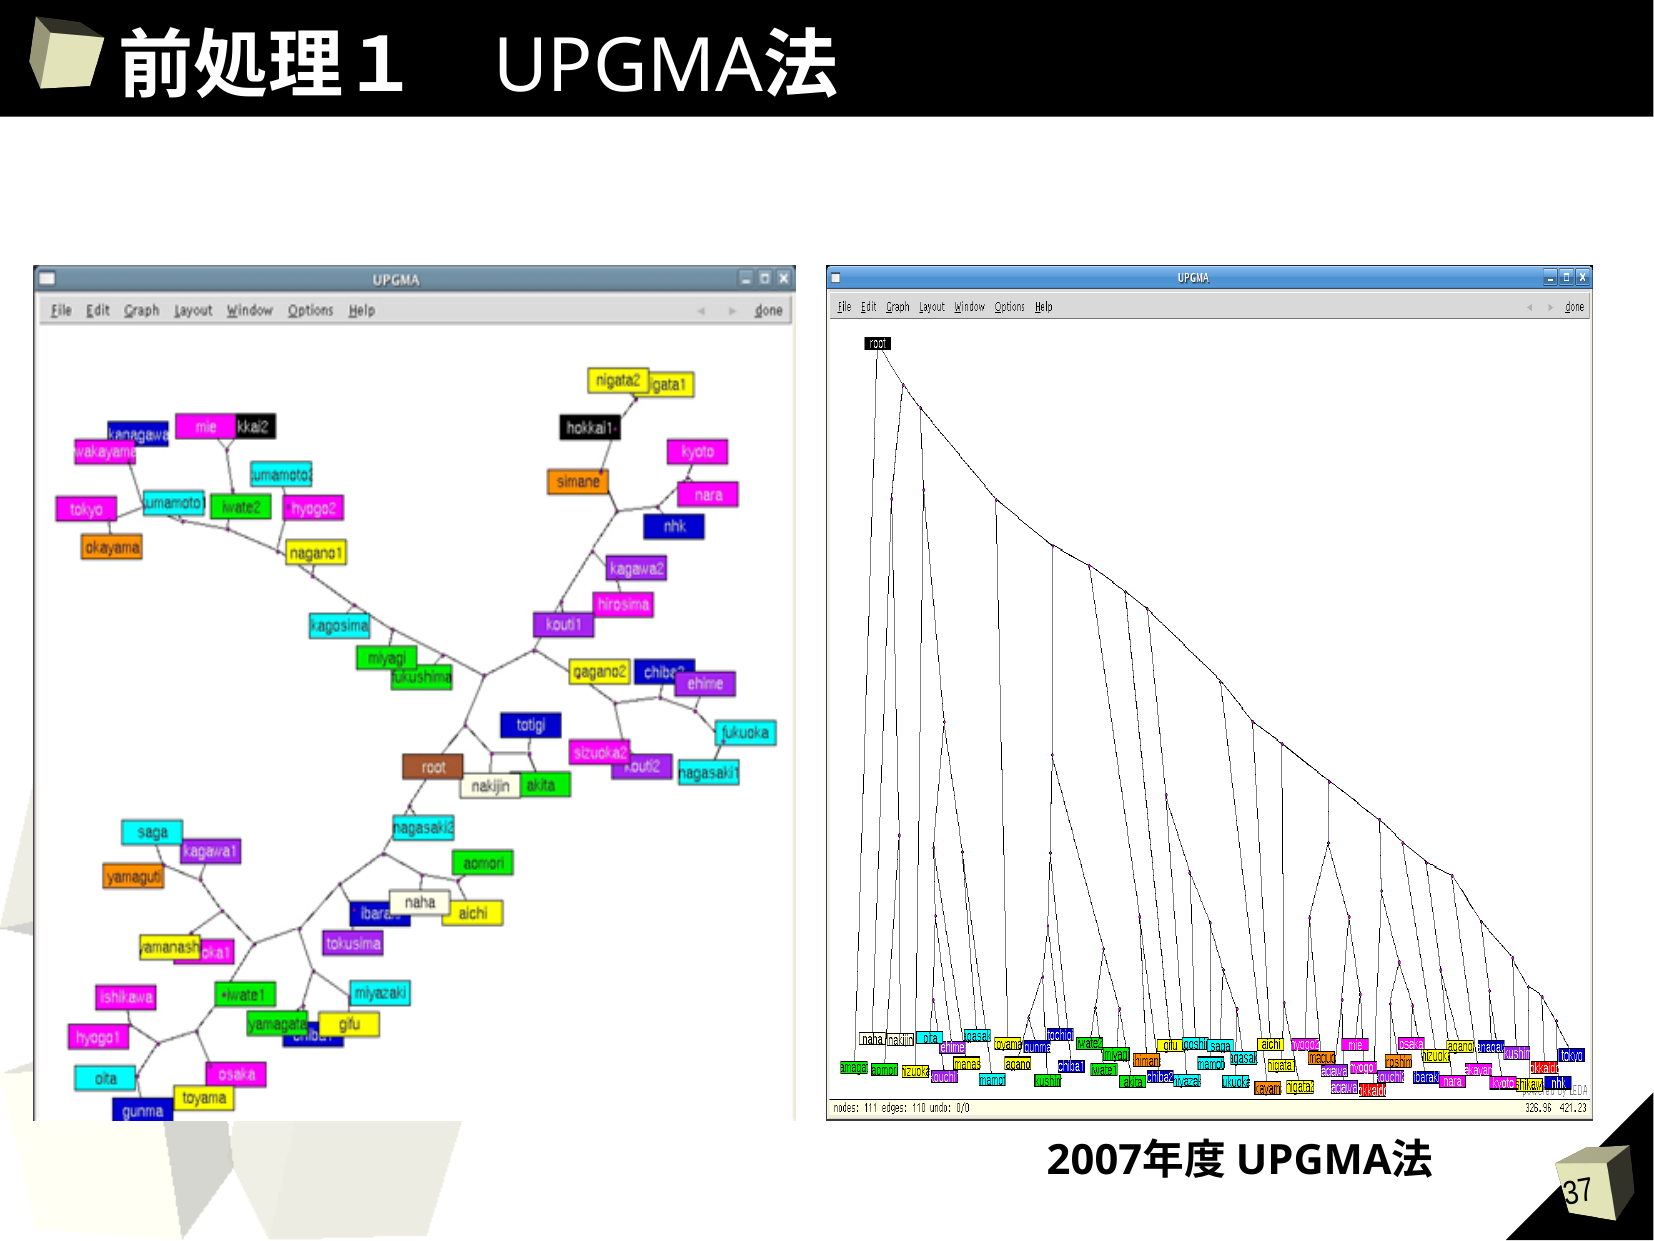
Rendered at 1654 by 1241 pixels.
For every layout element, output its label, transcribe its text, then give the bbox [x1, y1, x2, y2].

text_box 2007年度 UPGMA法 [1003, 1130, 1477, 1182]
picture [0, 265, 798, 1241]
picture [826, 265, 1595, 1123]
title 前処理１ UPGMA法 [118, 0, 1595, 119]
